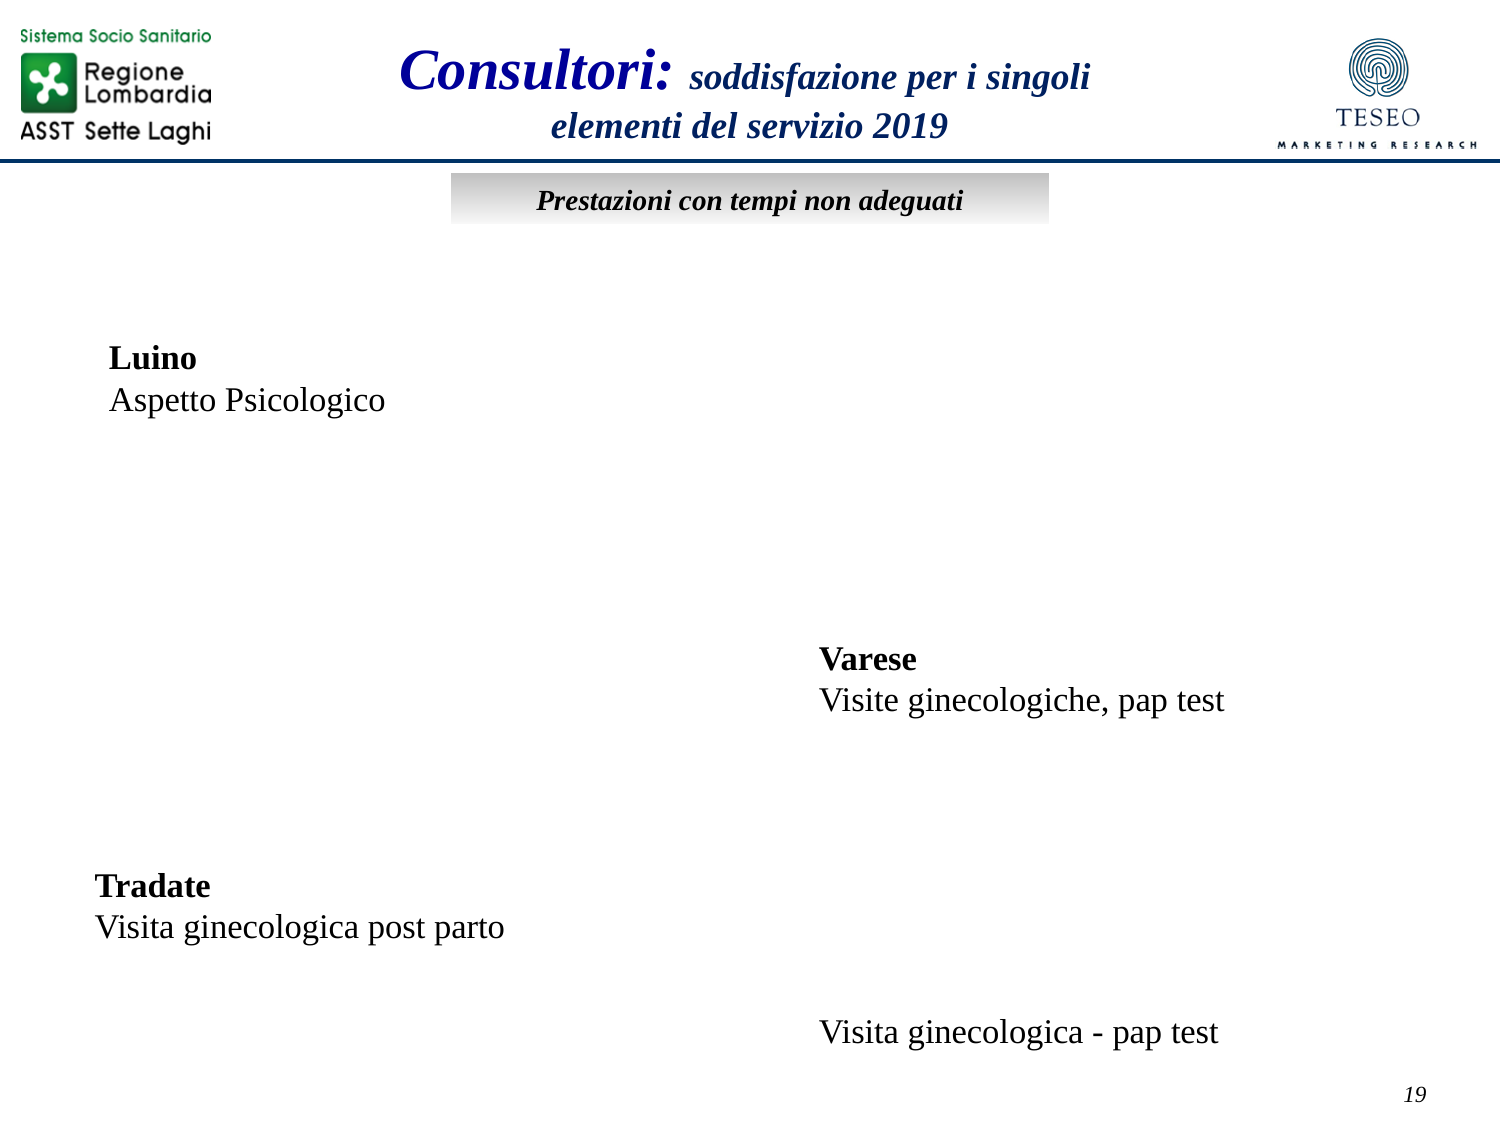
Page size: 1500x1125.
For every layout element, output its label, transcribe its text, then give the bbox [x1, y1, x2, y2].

text_box Tradate Visita ginecologica post parto Per visite ginecologiche, precisione nel tempo necessario Pap test [79, 855, 651, 1125]
text_box Gazzada Schianno Tempo di attesa pap test di un mese è troppo lungo Pap test Ho fatto pap test con dottoressa Tursi molto professionale Ginecologia [0, 477, 1500, 784]
text_box Varese Visite ginecologiche, pap test Visita ginecologica - pap test Psicologia Pap test Incontro individuale con psicologa [804, 784, 1454, 1125]
picture [1294, 30, 1481, 149]
text_box Prestazioni con tempi non adeguati [451, 173, 1049, 224]
picture [21, 26, 206, 148]
text_box Sesto Calende Terapia psicologica Consulenza psicologica Assistenza ostetrica – ginecologica per gravidanza [0, 327, 1500, 477]
text_box Consultori: soddisfazione per i singoli elementi del servizio 2019 [206, 25, 1294, 151]
